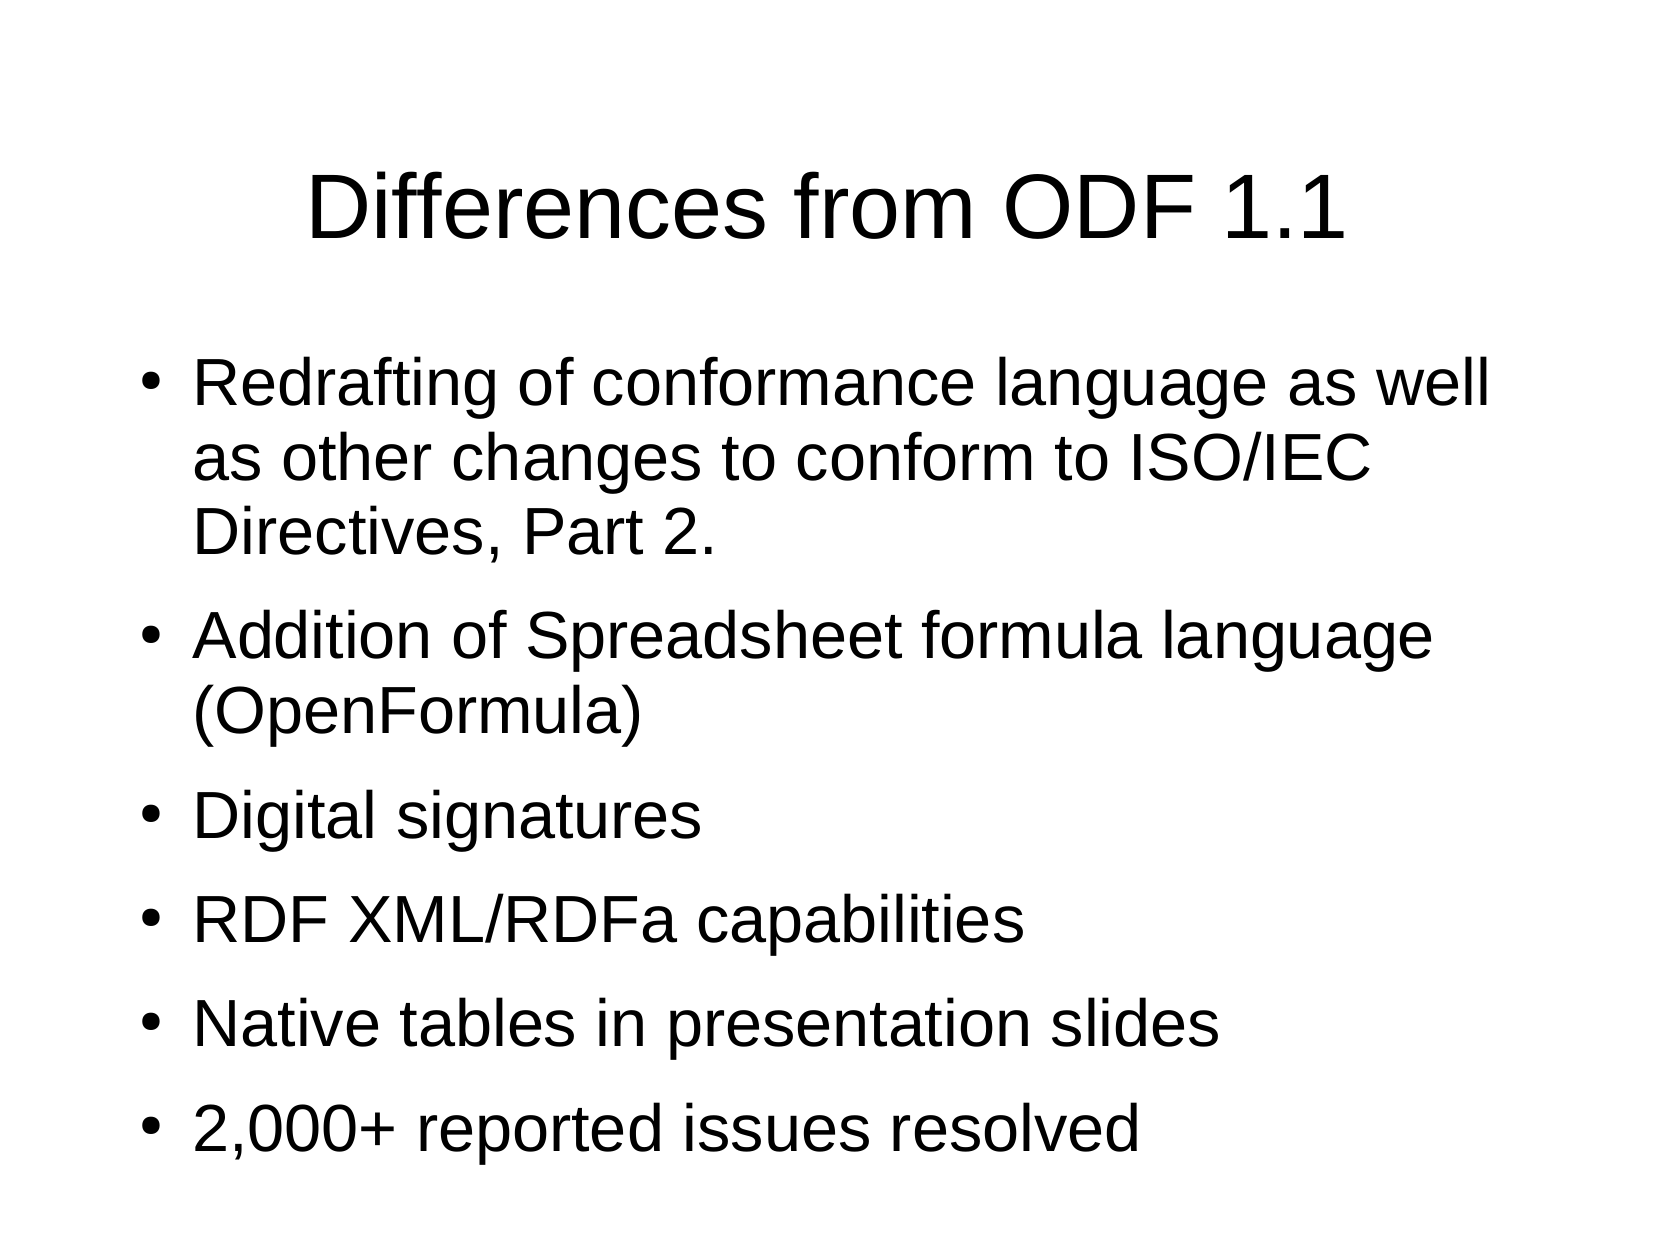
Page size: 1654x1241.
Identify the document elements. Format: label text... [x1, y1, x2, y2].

list Redrafting of conformance language as well as other changes to conform to ISO/IEC Directives, Part 2. Addition of Spreadsheet formula language (OpenFormula) Digital signatures RDF XML/RDFa capabilities Native tables in presentation slides 2,000+ reported issues resolved [121, 344, 1534, 1166]
title Differences from ODF 1.1 [121, 102, 1534, 311]
